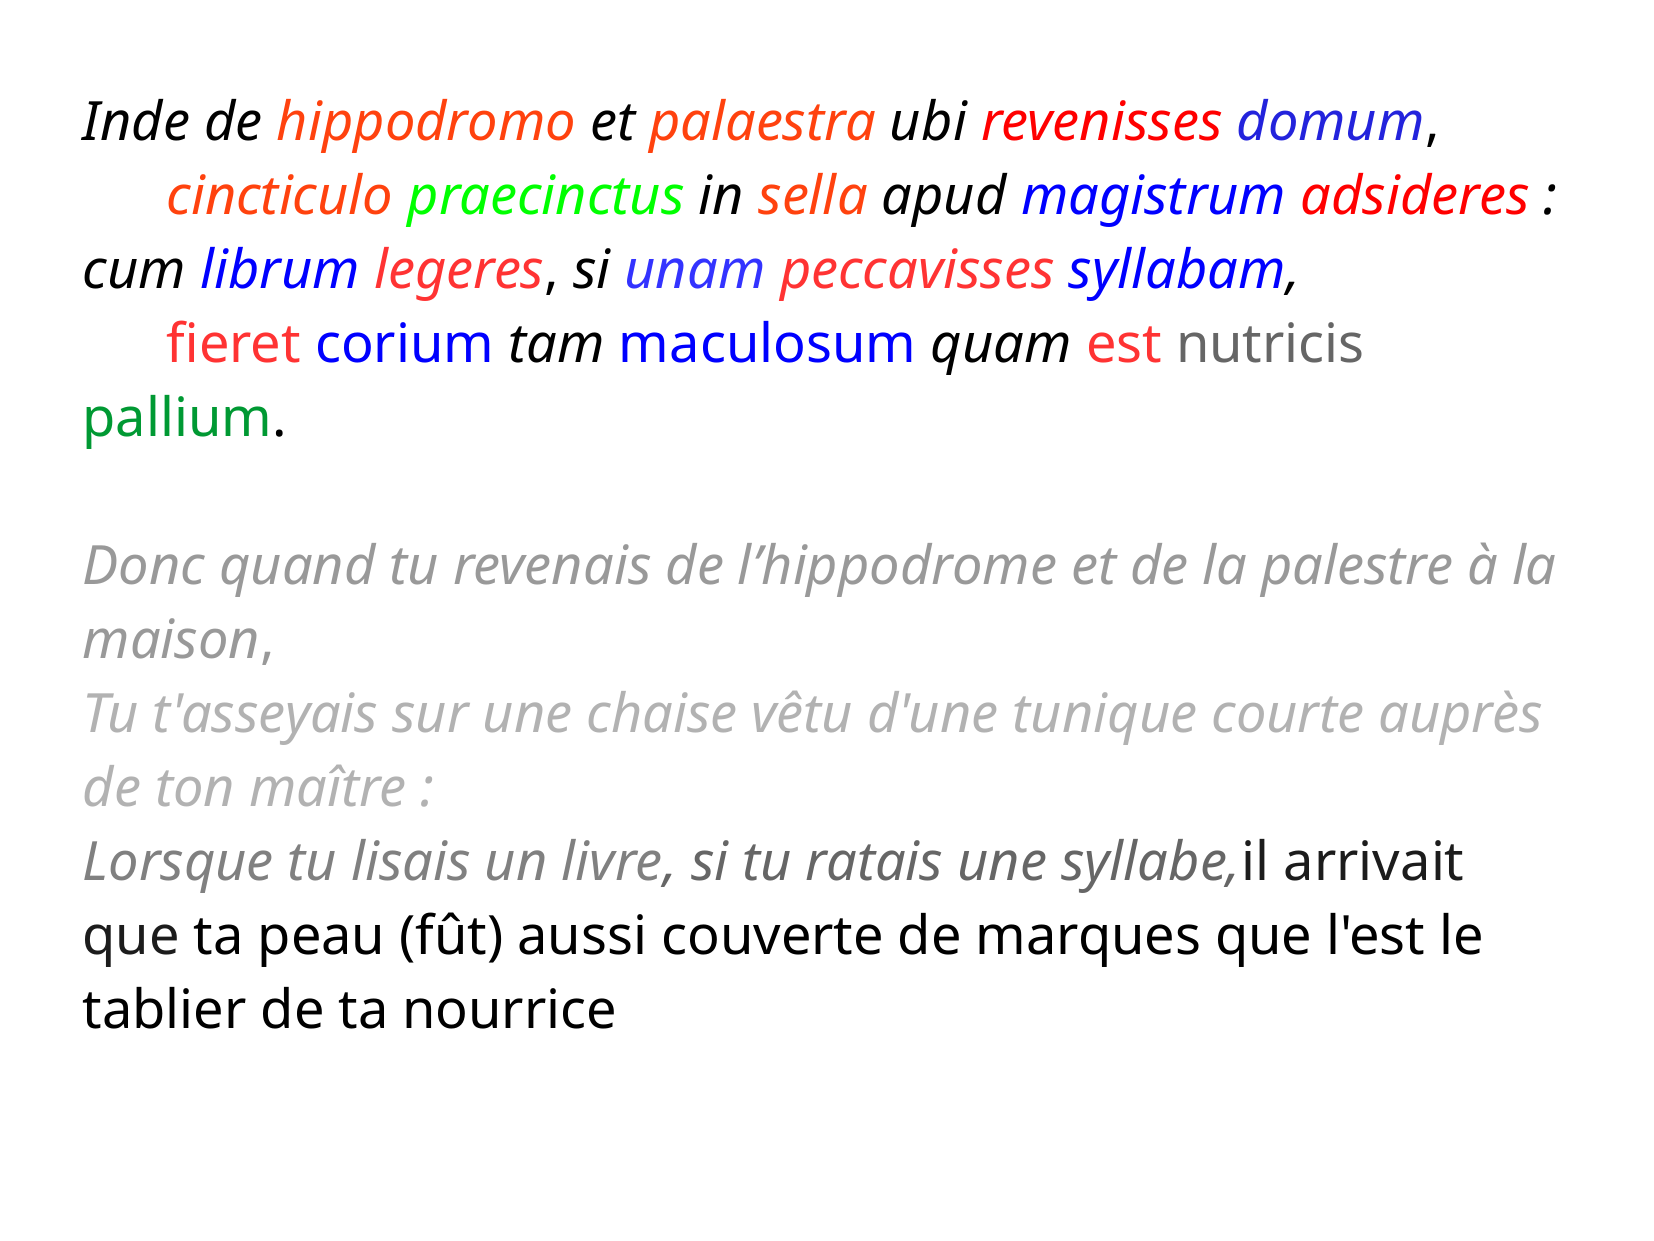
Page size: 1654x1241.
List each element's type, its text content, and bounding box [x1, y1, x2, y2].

list Inde de hippodromo et palaestra ubi revenisses domum, cincticulo praecinctus in sella apud magistrum adsideres : cum librum legeres, si unam peccavisses syllabam, fieret corium tam maculosum quam est nutricis pallium. Donc quand tu revenais de l’hippodrome et de la palestre à la maison, Tu t'asseyais sur une chaise vêtu d'une tunique courte auprès de ton maître : Lorsque tu lisais un livre, si tu ratais une syllabe,il arrivait que ta peau (fût) aussi couverte de marques que l'est le tablier de ta nourrice [82, 82, 1571, 1241]
